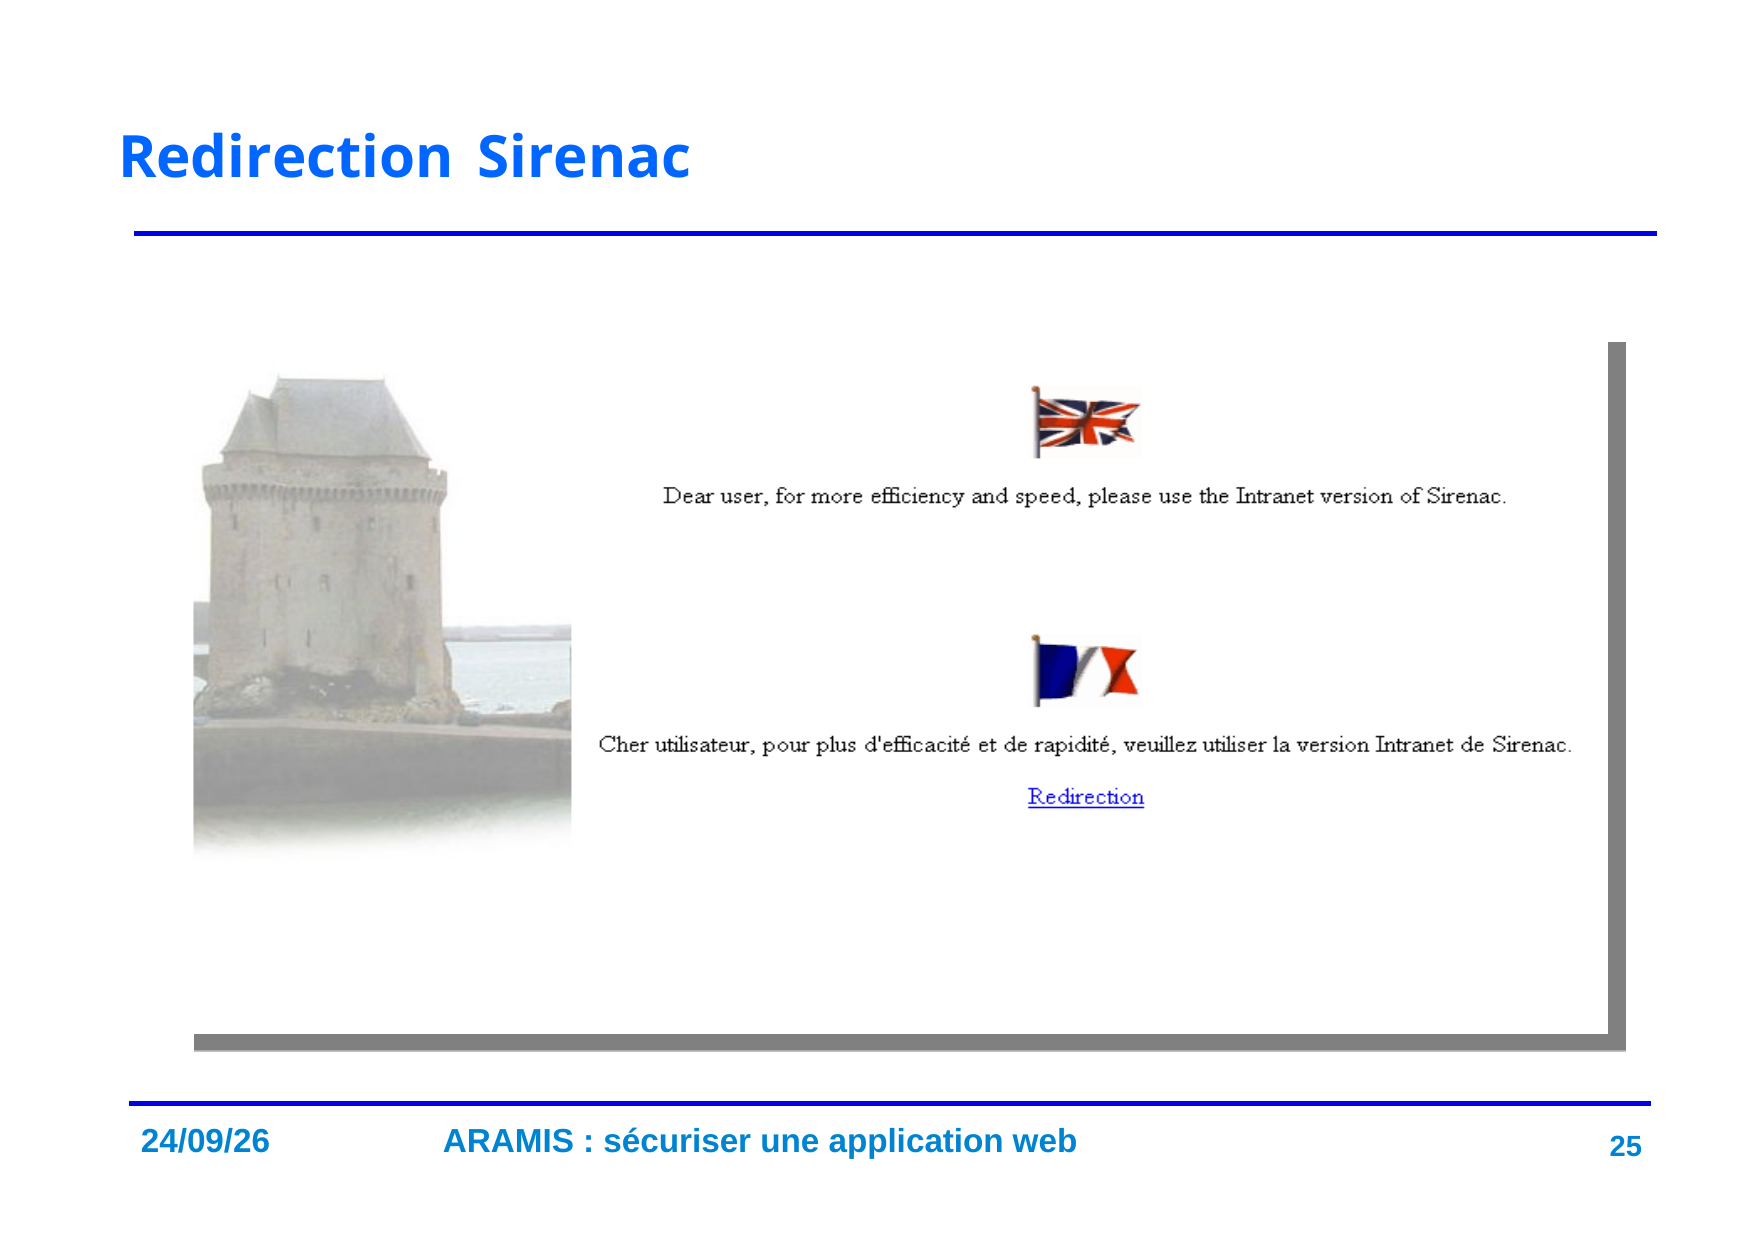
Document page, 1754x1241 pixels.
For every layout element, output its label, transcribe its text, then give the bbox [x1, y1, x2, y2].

picture [177, 324, 1608, 1034]
title Redirection Sirenac [118, 59, 1591, 235]
